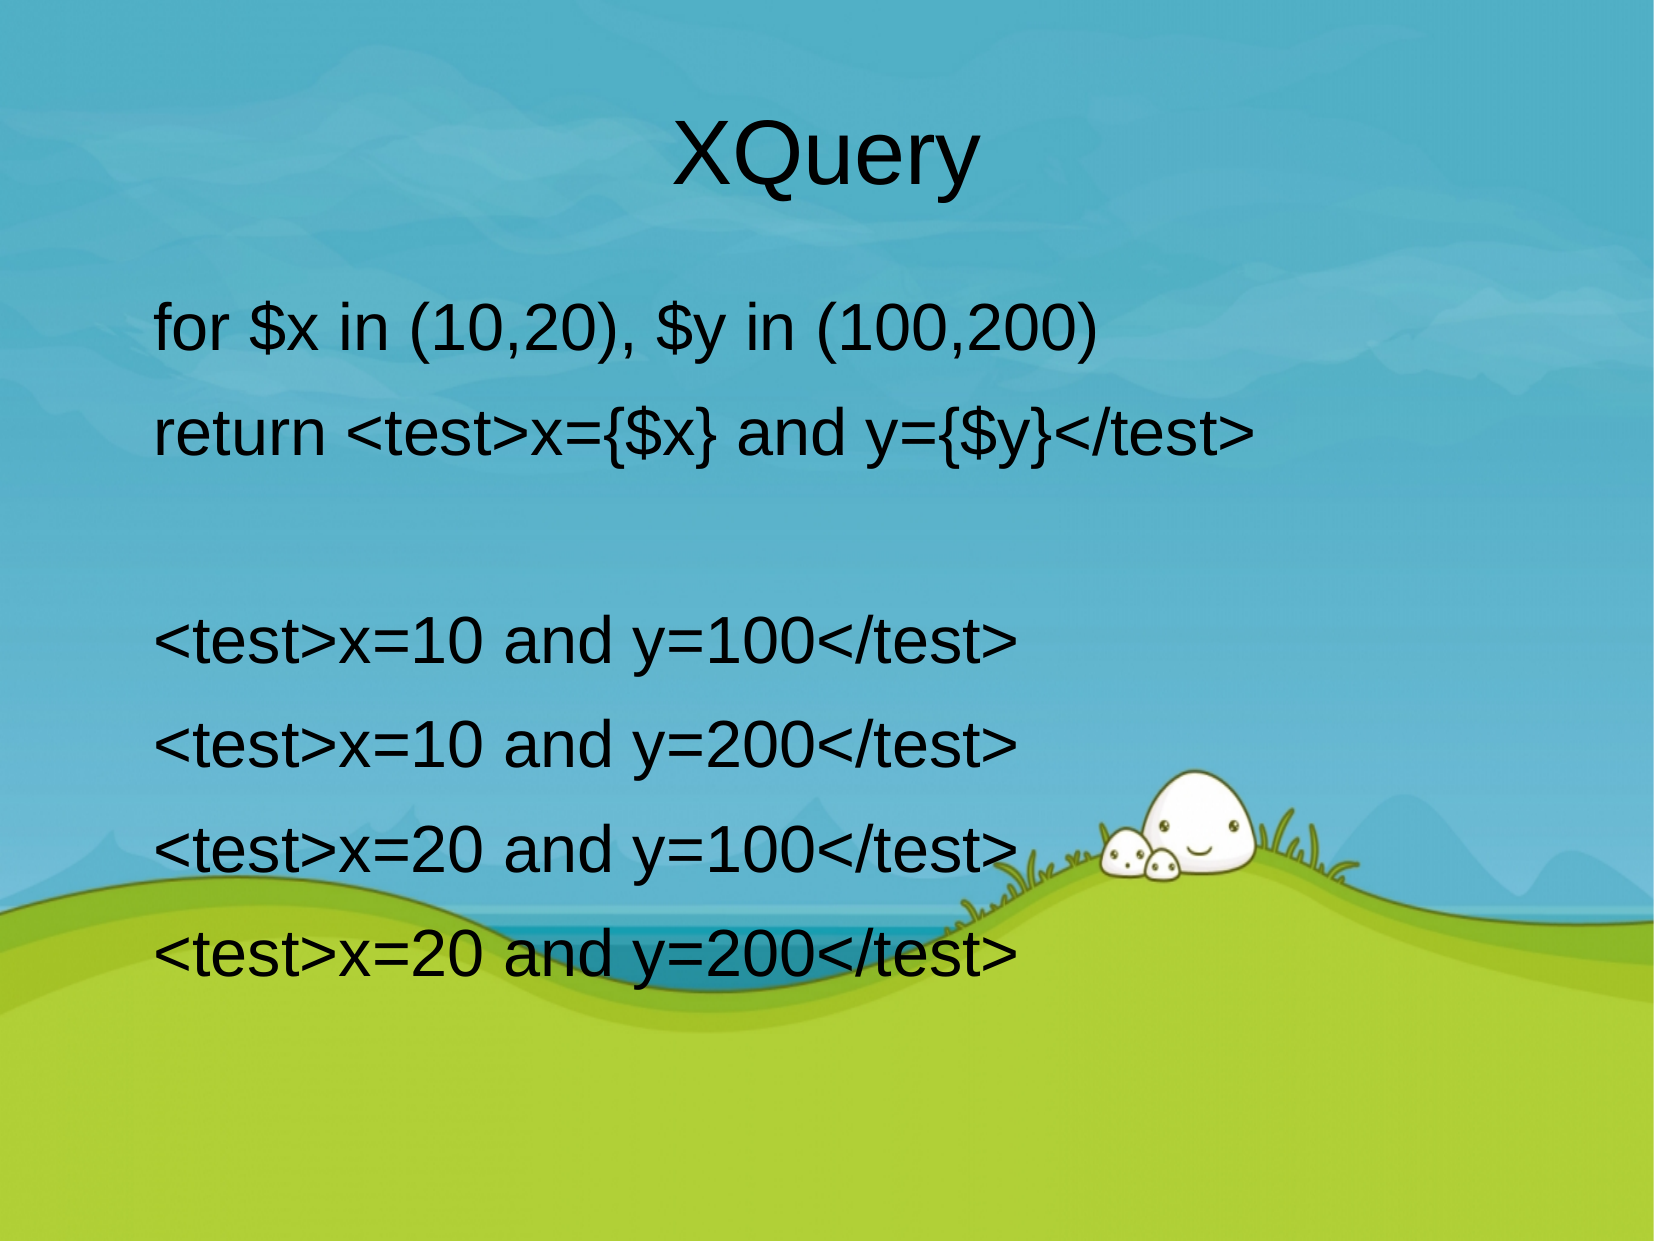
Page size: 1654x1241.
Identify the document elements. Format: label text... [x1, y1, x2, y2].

list for $x in (10,20), $y in (100,200) return <test>x={$x} and y={$y}</test> <test>x=10 and y=100</test> <test>x=10 and y=200</test> <test>x=20 and y=100</test> <test>x=20 and y=200</test> [82, 290, 1571, 1109]
picture [0, 0, 1654, 1241]
title XQuery [82, 49, 1571, 257]
